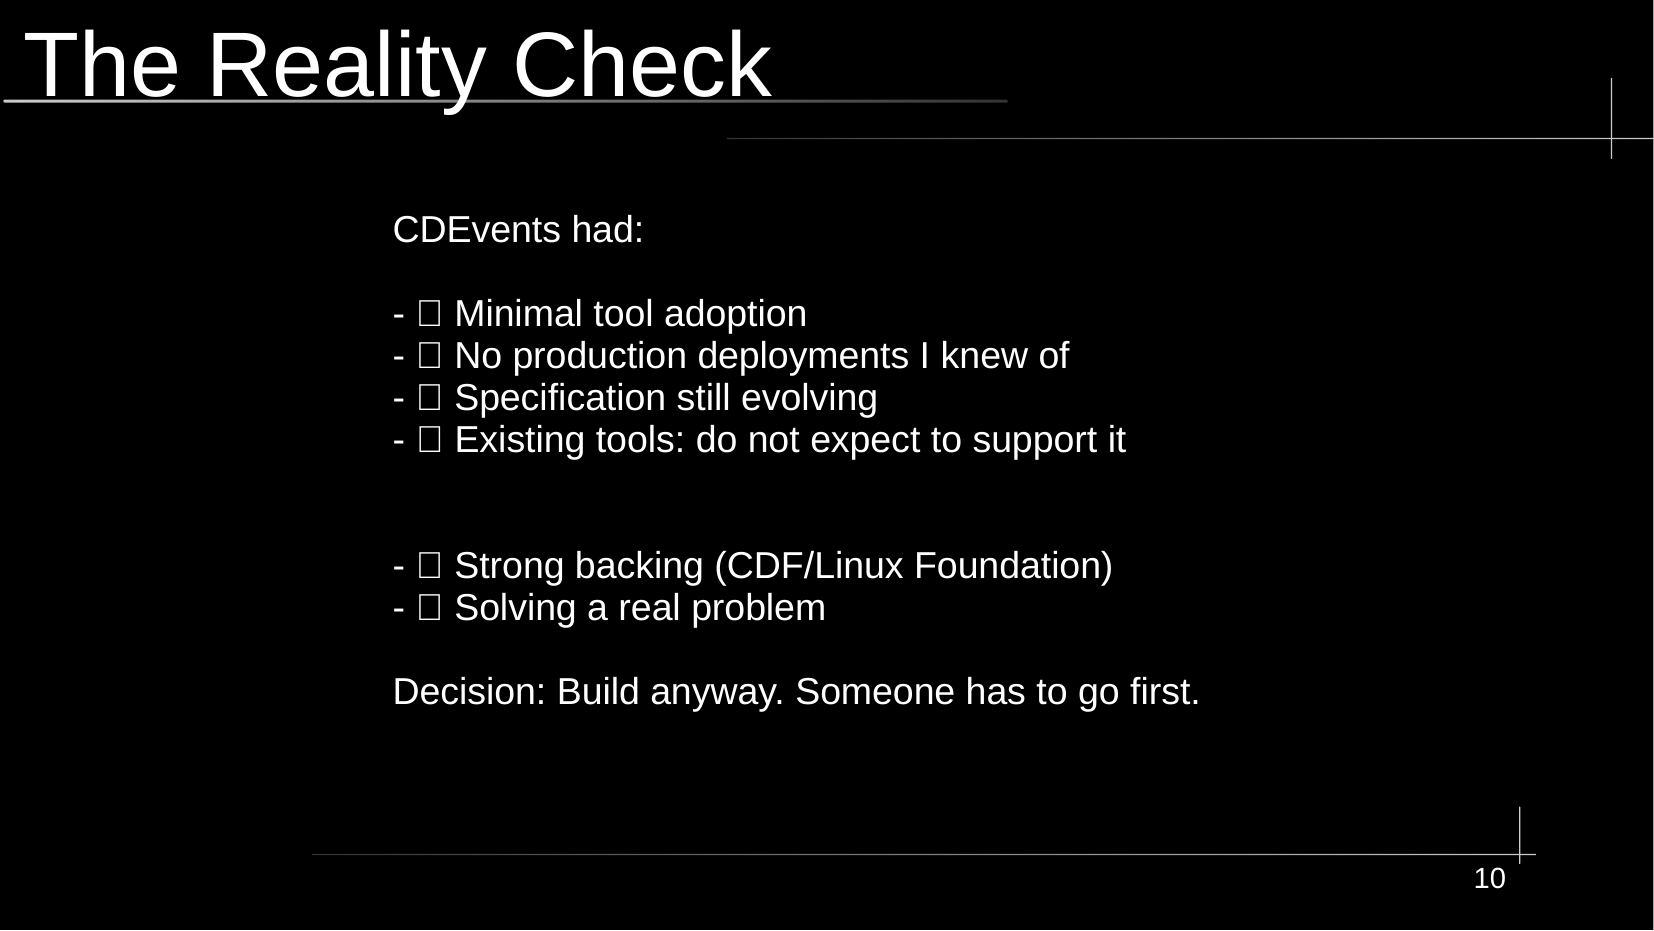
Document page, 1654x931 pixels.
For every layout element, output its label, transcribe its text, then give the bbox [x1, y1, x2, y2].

title The Reality Check [23, 11, 1589, 119]
text_box CDEvents had: - ❌ Minimal tool adoption - ❌ No production deployments I knew of - ❌ Specification still evolving - ❌ Existing tools: do not expect to support it - ✅ Strong backing (CDF/Linux Foundation) - ✅ Solving a real problem Decision: Build anyway. Someone has to go first. [378, 200, 1277, 636]
